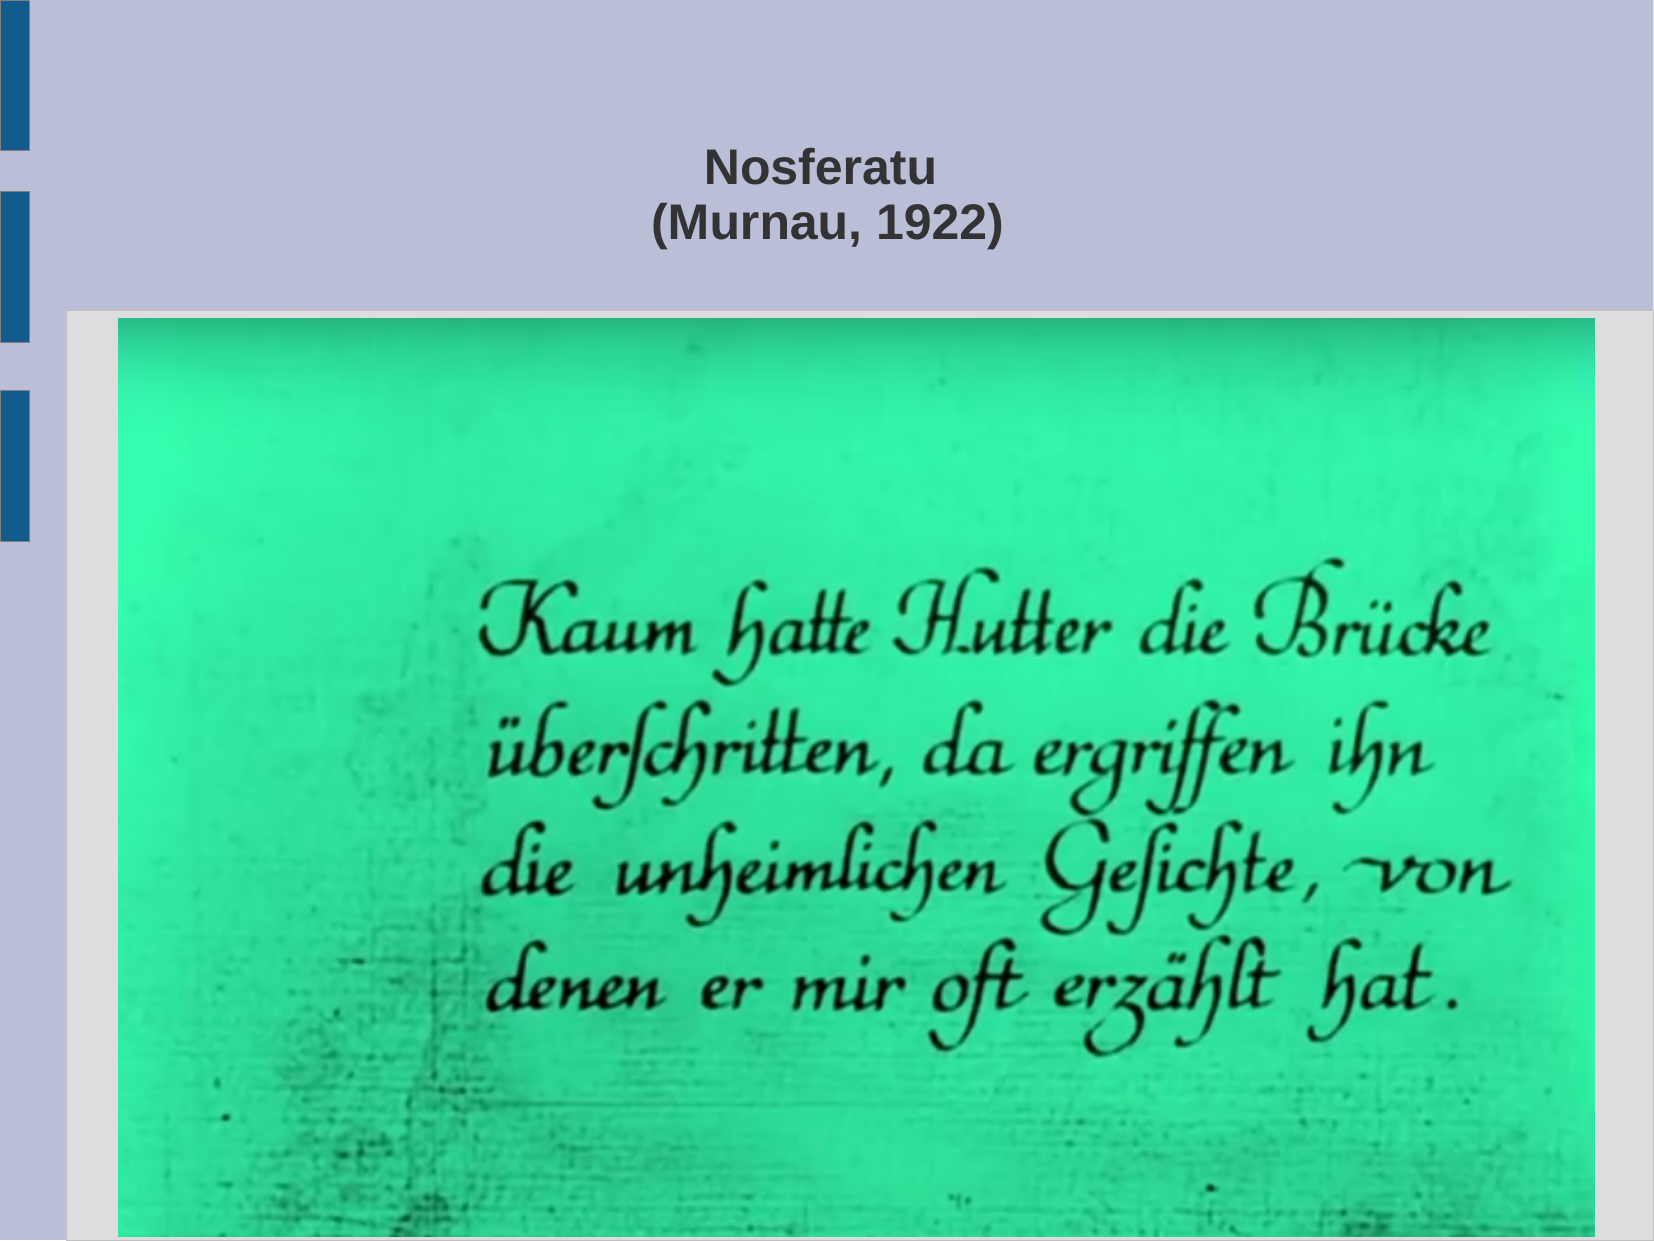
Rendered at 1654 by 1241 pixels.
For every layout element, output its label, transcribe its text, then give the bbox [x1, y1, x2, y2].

title Nosferatu (Murnau, 1922) [121, 91, 1534, 299]
picture [118, 318, 1595, 1237]
